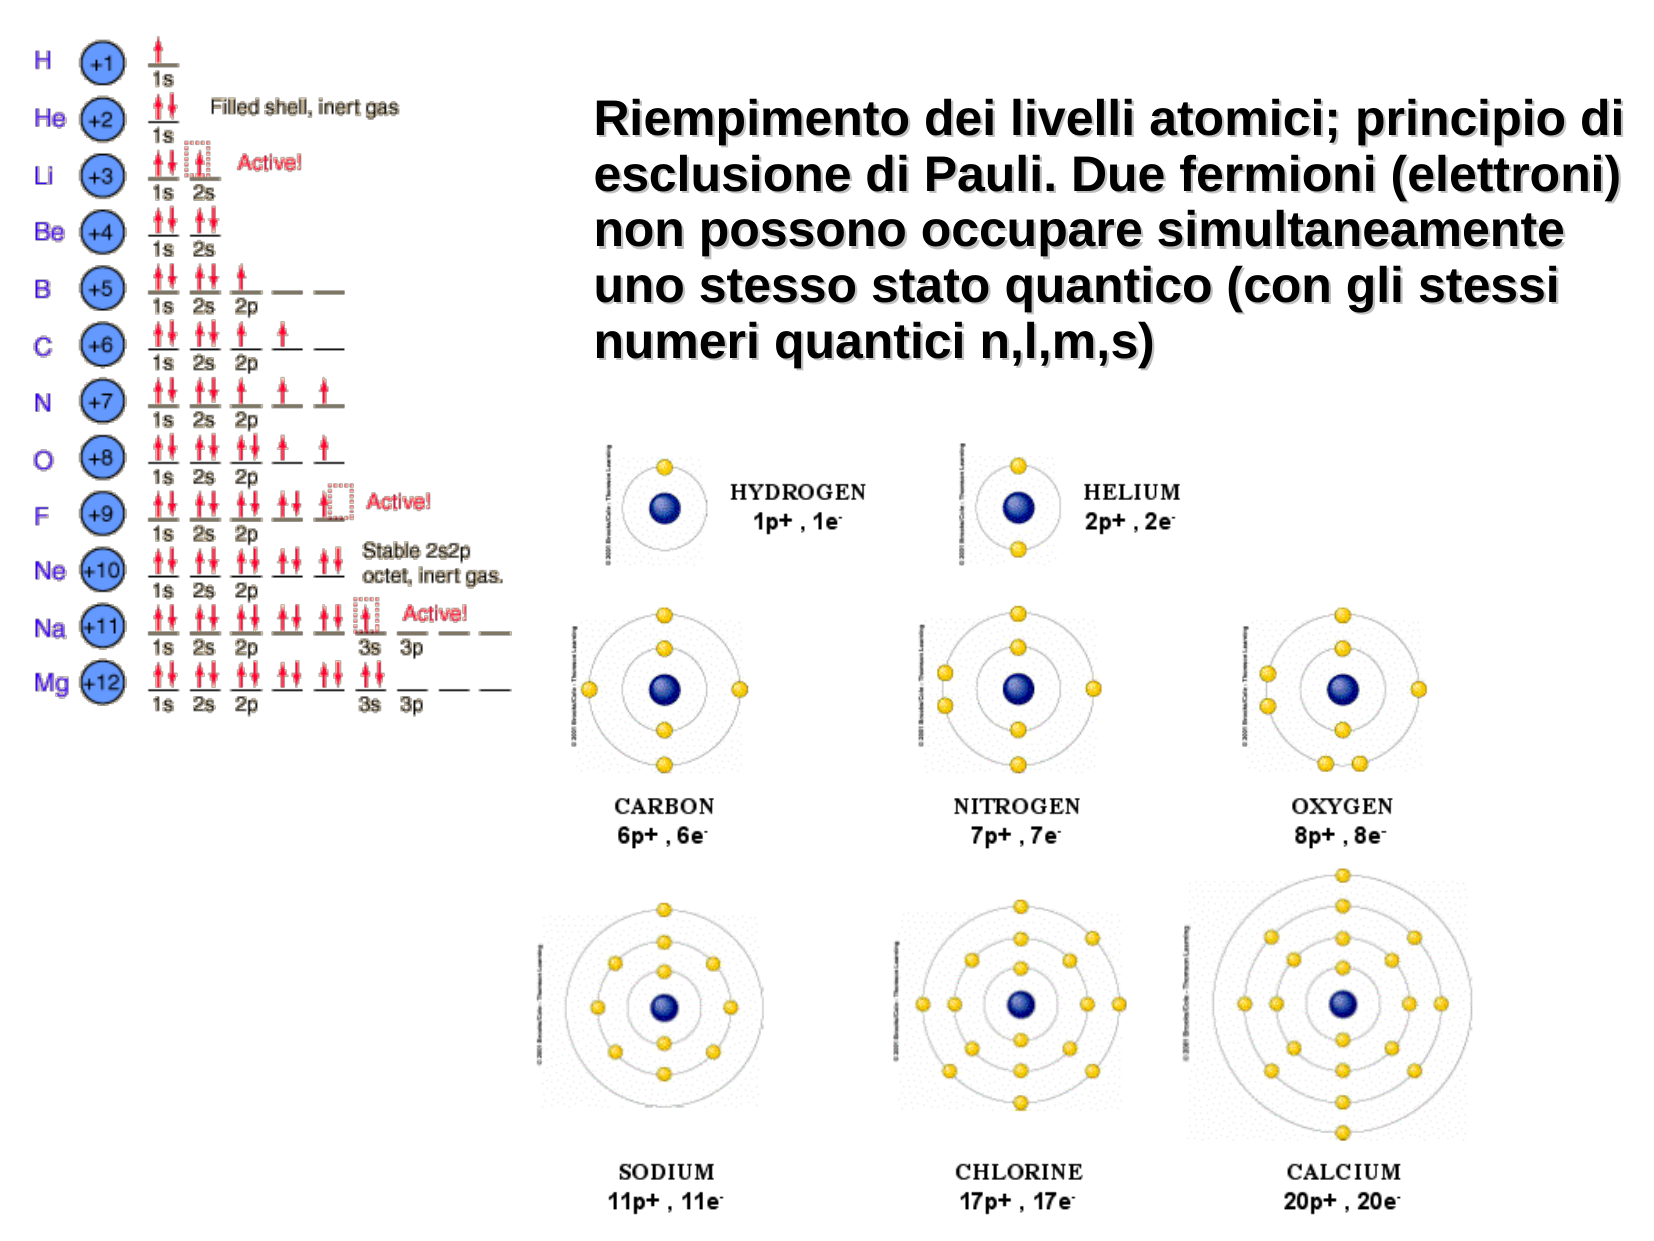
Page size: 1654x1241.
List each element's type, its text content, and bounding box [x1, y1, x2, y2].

picture [16, 17, 1654, 1241]
text_box Riempimento dei livelli atomici; principio di esclusione di Pauli. Due fermioni (elettroni) non possono occupare simultaneamente uno stesso stato quantico (con gli stessi numeri quantici n,l,m,s) [578, 82, 1654, 379]
